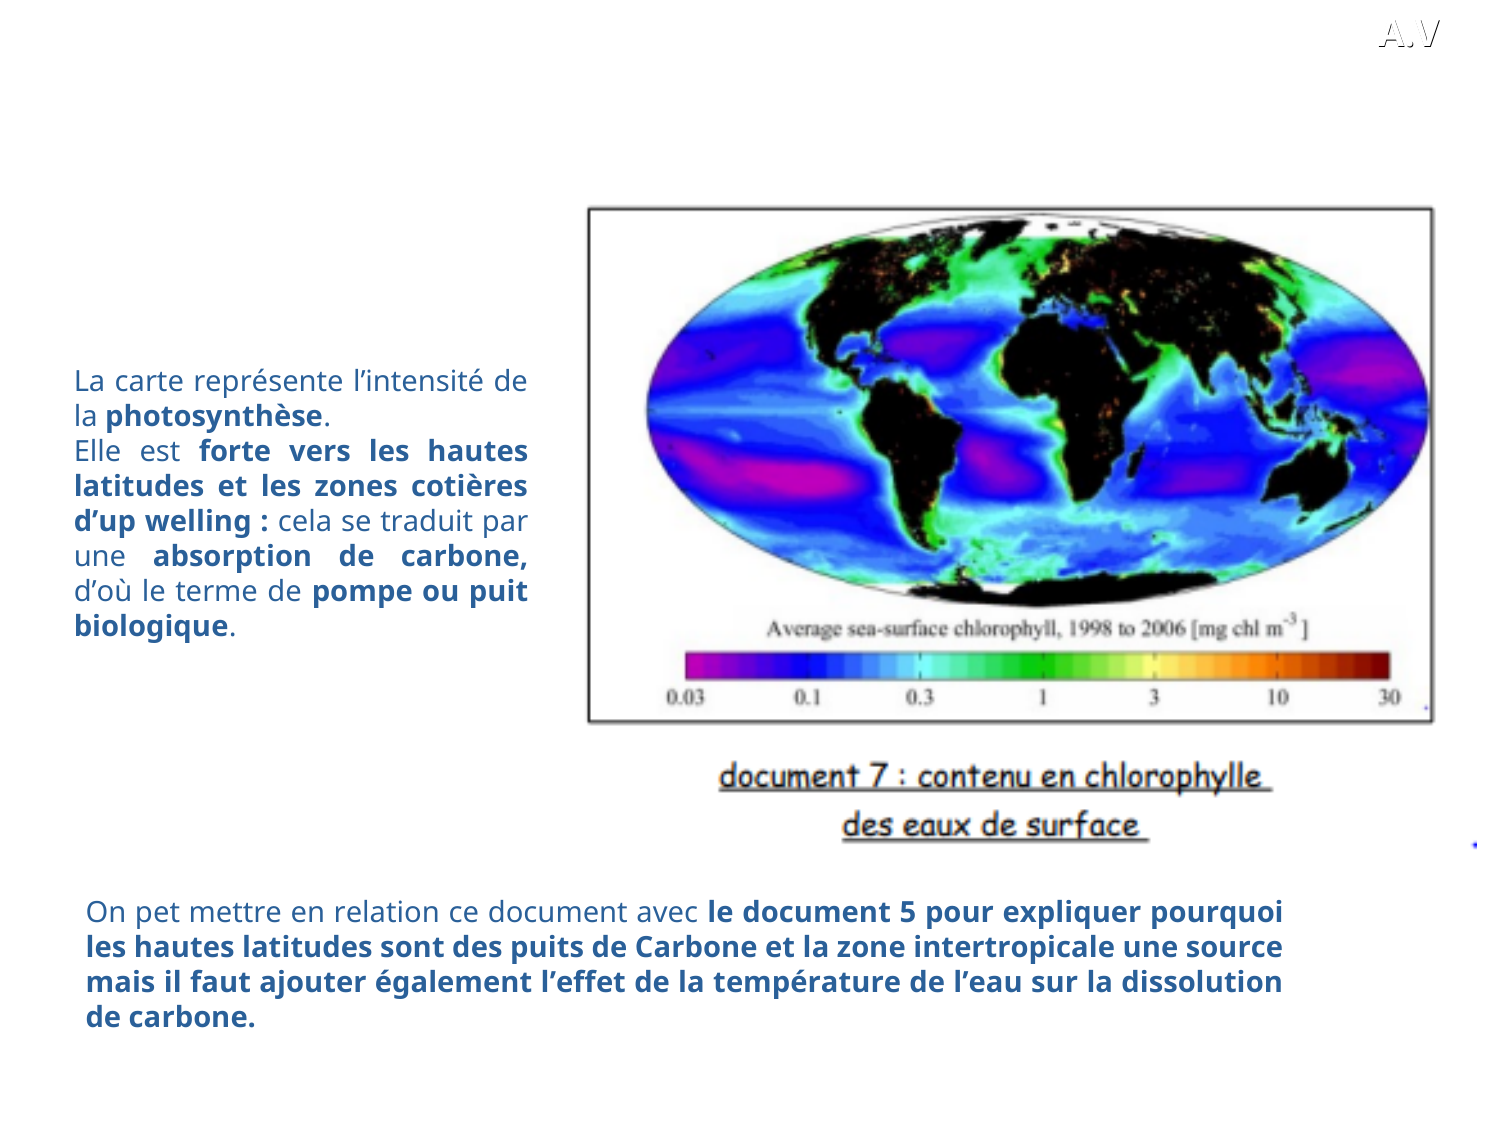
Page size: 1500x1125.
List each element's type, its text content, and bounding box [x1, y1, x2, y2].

text_box On pet mettre en relation ce document avec le document 5 pour expliquer pourquoi les hautes latitudes sont des puits de Carbone et la zone intertropicale une source mais il faut ajouter également l’effet de la température de l’eau sur la dissolution de carbone. [70, 885, 1300, 1076]
picture [555, 183, 1477, 857]
text_box La carte représente l’intensité de la photosynthèse. Elle est forte vers les hautes latitudes et les zones cotières d’up welling : cela se traduit par une absorption de carbone, d’où le terme de pompe ou puit biologique. [59, 355, 544, 650]
text_box A.V [1363, 1, 1488, 63]
